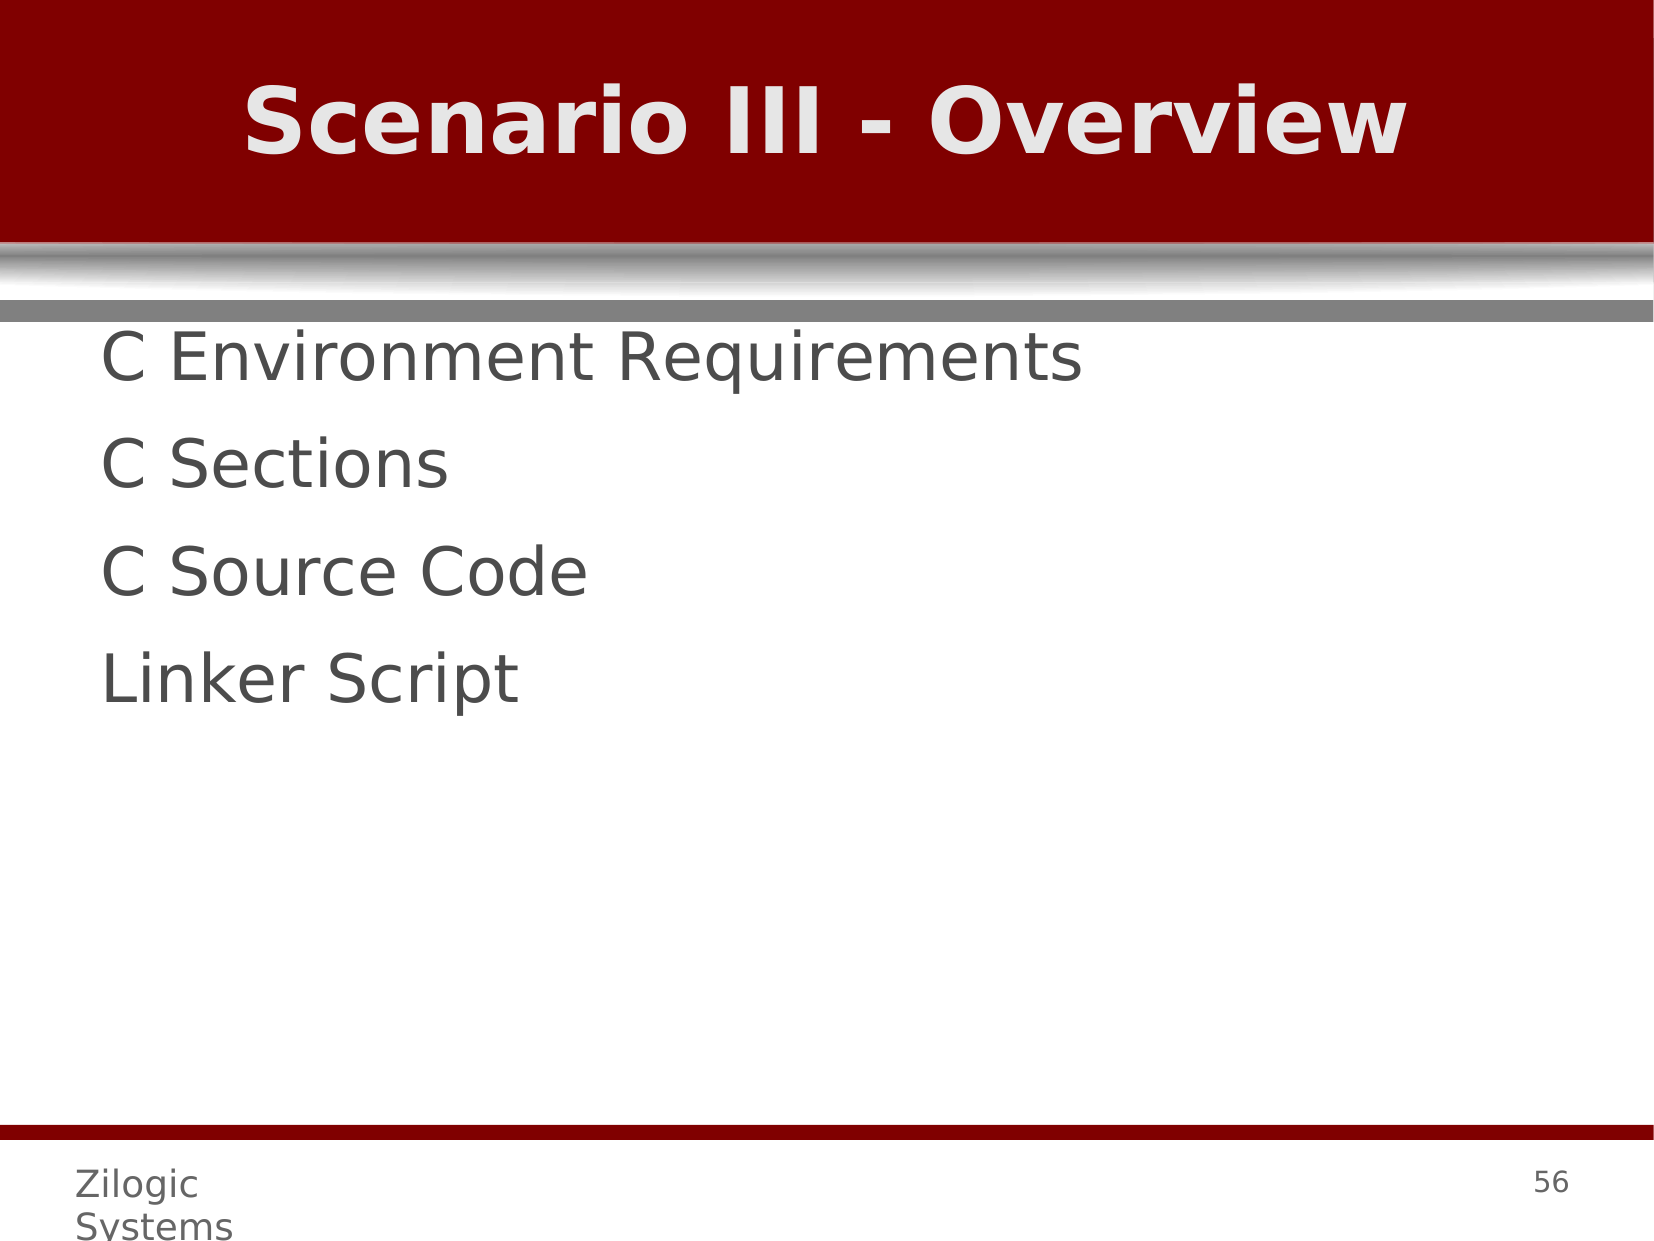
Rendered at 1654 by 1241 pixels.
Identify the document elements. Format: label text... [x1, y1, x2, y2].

list C Environment Requirements C Sections C Source Code Linker Script [82, 318, 1571, 1094]
title Scenario III - Overview [82, 26, 1571, 218]
